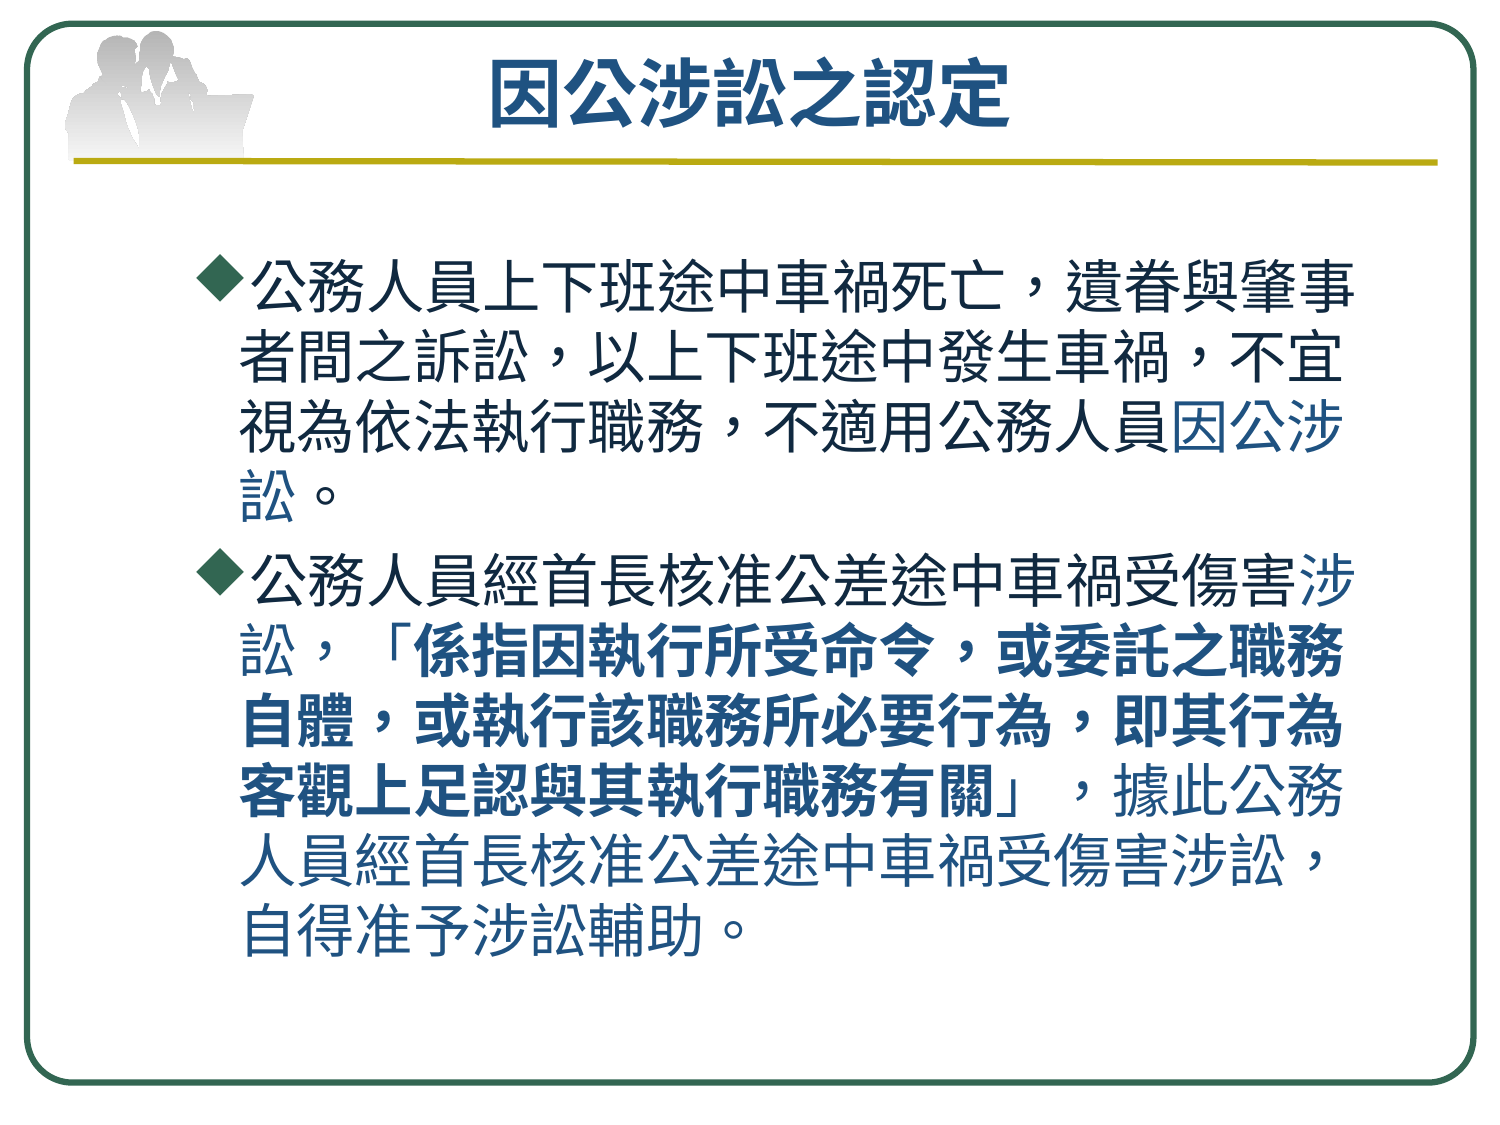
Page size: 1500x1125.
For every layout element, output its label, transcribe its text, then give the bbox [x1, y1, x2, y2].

title 因公涉訟之認定 [75, 45, 1426, 138]
list 公務人員上下班途中車禍死亡，遺眷與肇事者間之訴訟，以上下班途中發生車禍，不宜視為依法執行職務，不適用公務人員因公涉訟。 公務人員經首長核准公差途中車禍受傷害涉訟，「係指因執行所受命令，或委託之職務自體，或執行該職務所必要行為，即其行為客觀上足認與其執行職務有關」，據此公務人員經首長核准公差途中車禍受傷害涉訟，自得准予涉訟輔助。 [101, 243, 1386, 1018]
